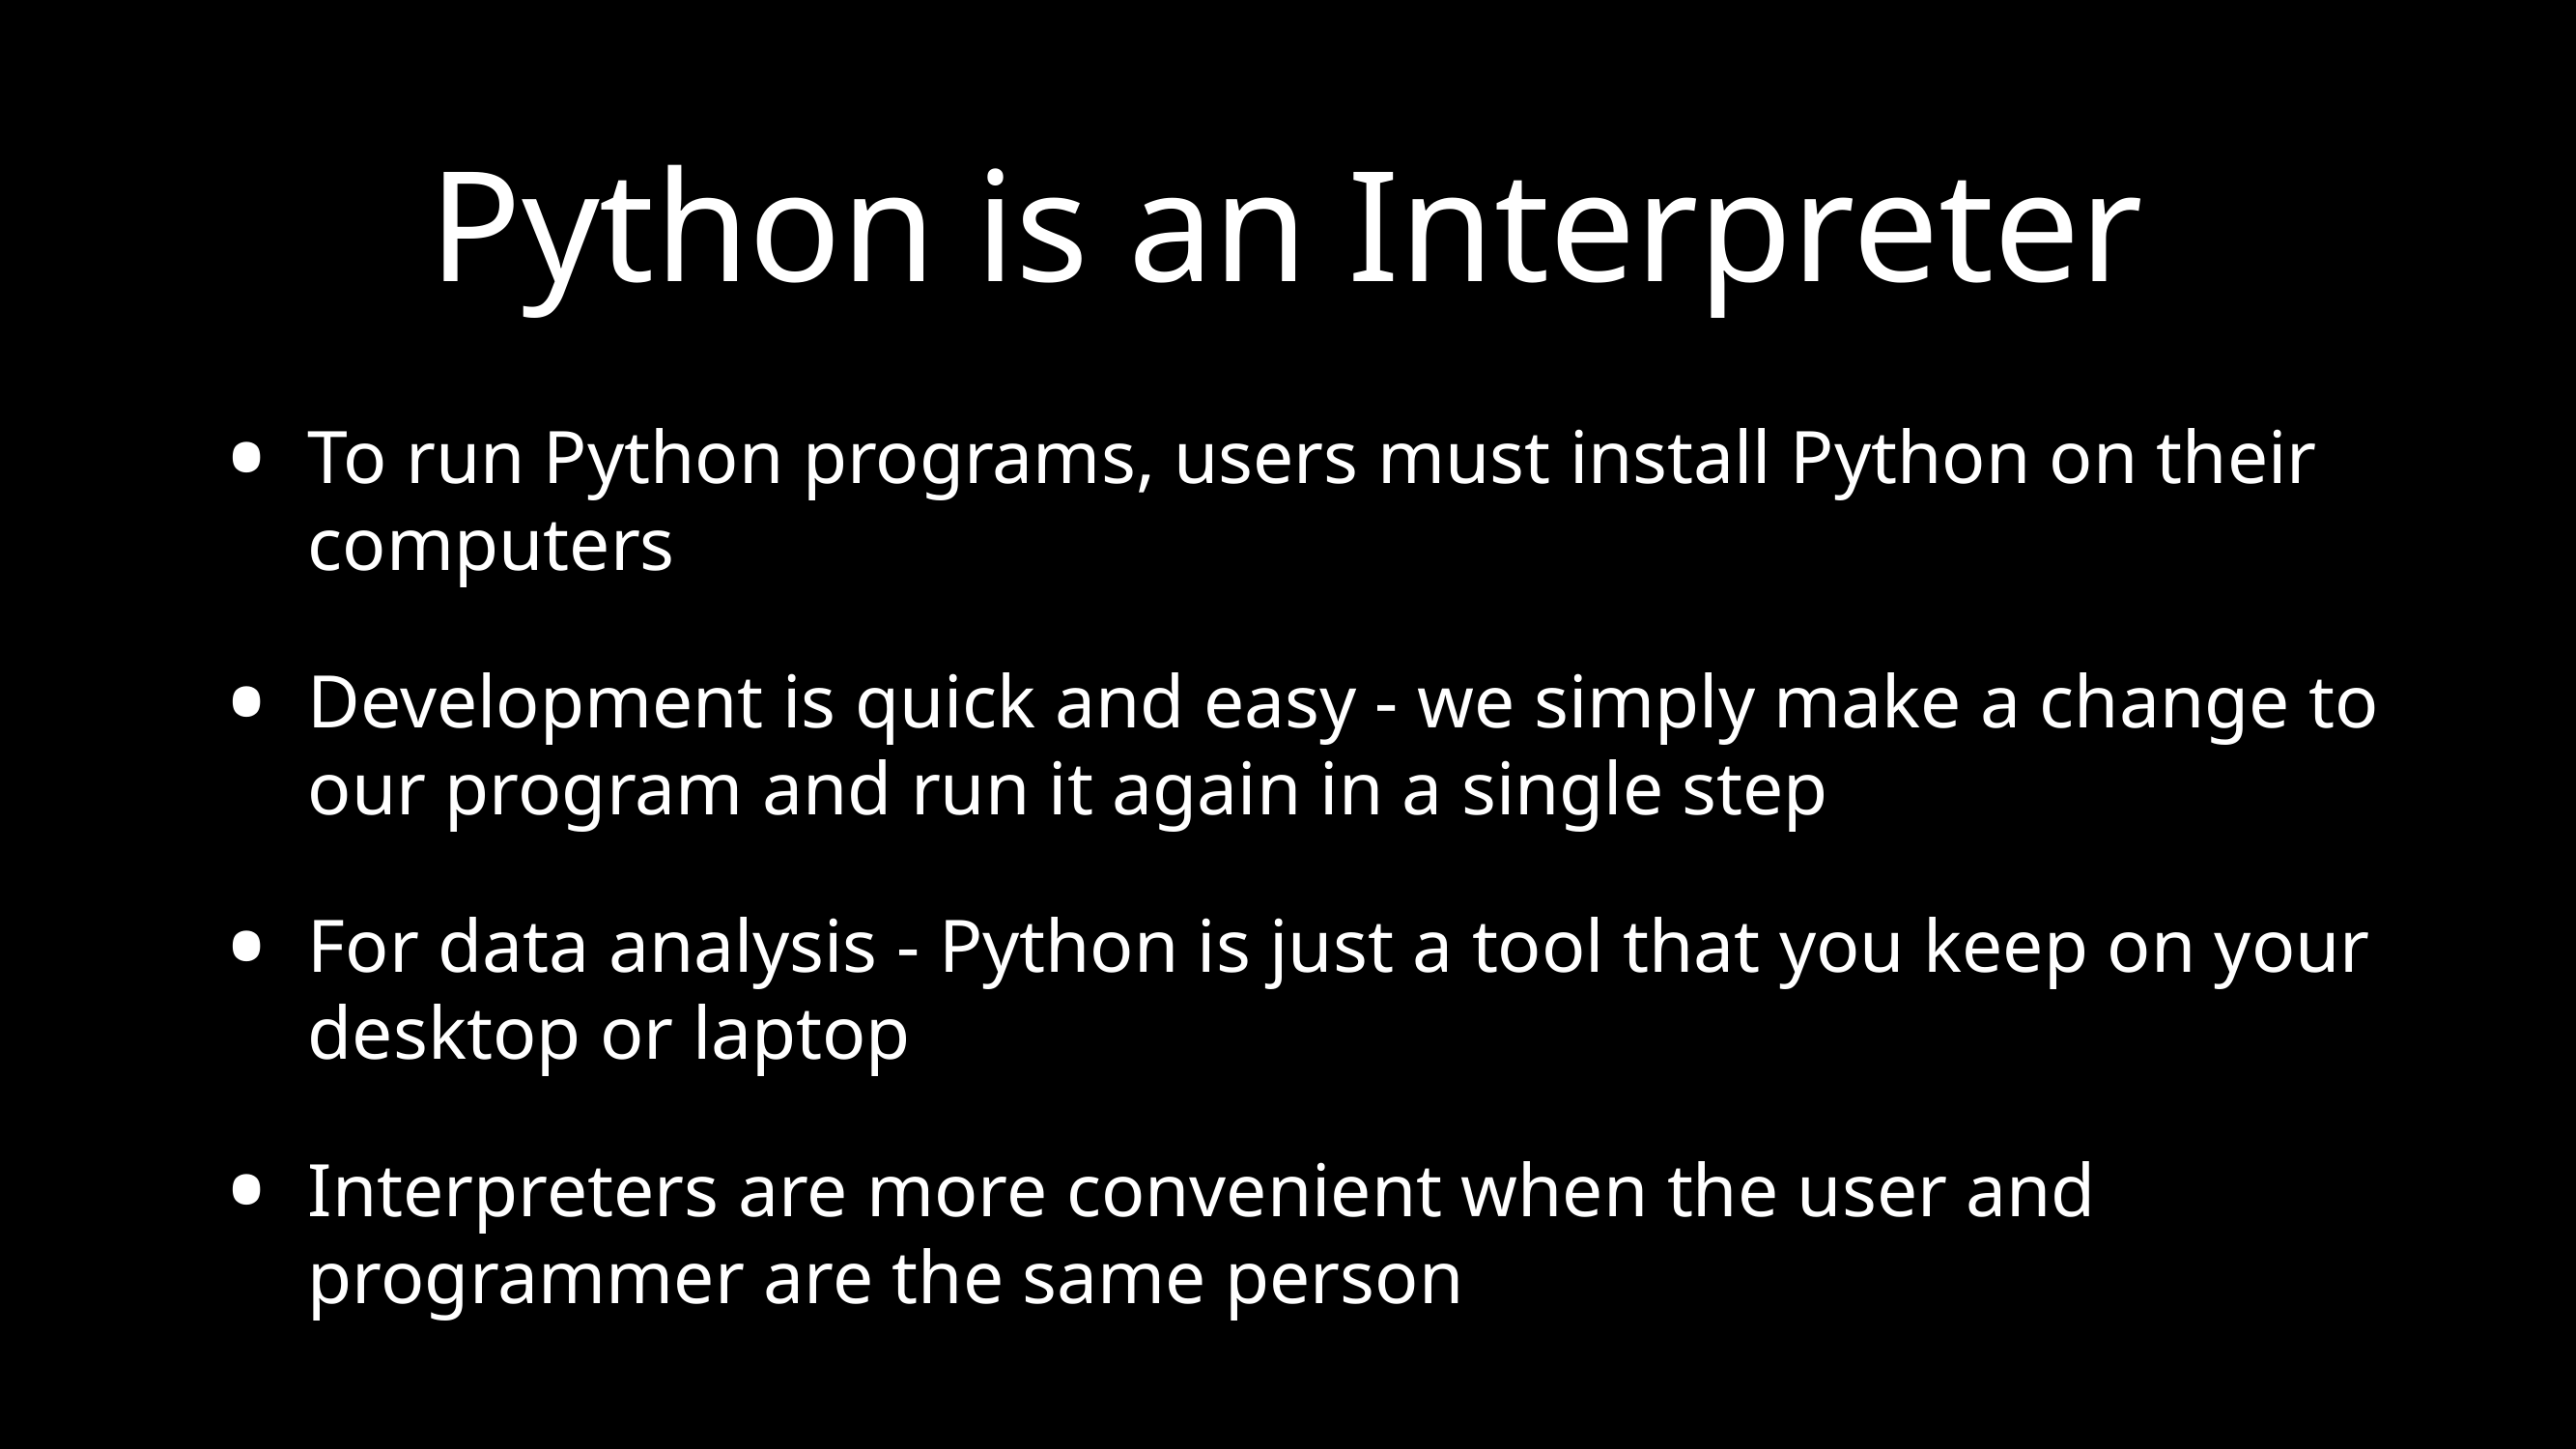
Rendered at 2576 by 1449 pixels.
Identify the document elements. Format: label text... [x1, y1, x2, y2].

title Python is an Interpreter [183, 38, 2392, 403]
list To run Python programs, users must install Python on their computers Development is quick and easy - we simply make a change to our program and run it again in a single step For data analysis - Python is just a tool that you keep on your desktop or laptop Interpreters are more convenient when the user and programmer are the same person [183, 412, 2392, 1317]
